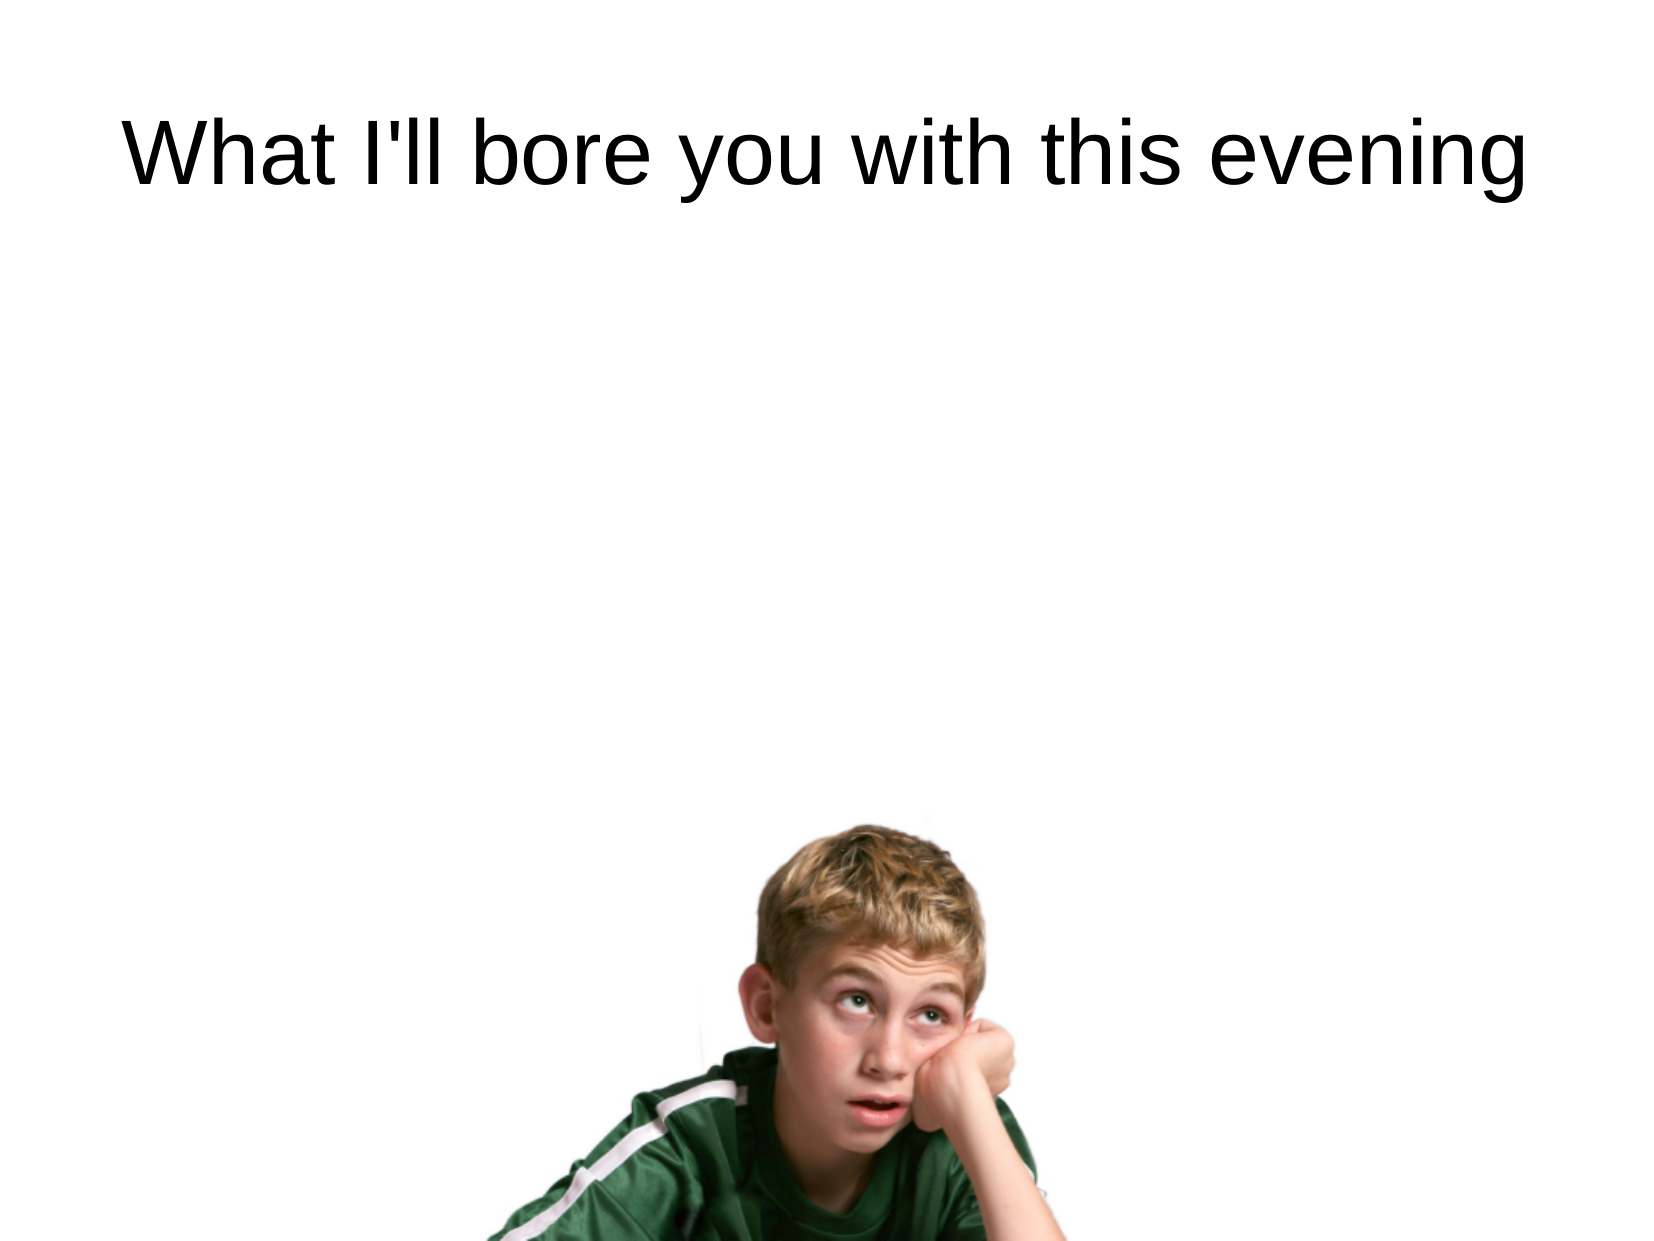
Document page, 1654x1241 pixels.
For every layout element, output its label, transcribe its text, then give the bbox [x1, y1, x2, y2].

picture [460, 797, 1111, 1241]
title What I'll bore you with this evening [82, 49, 1571, 257]
